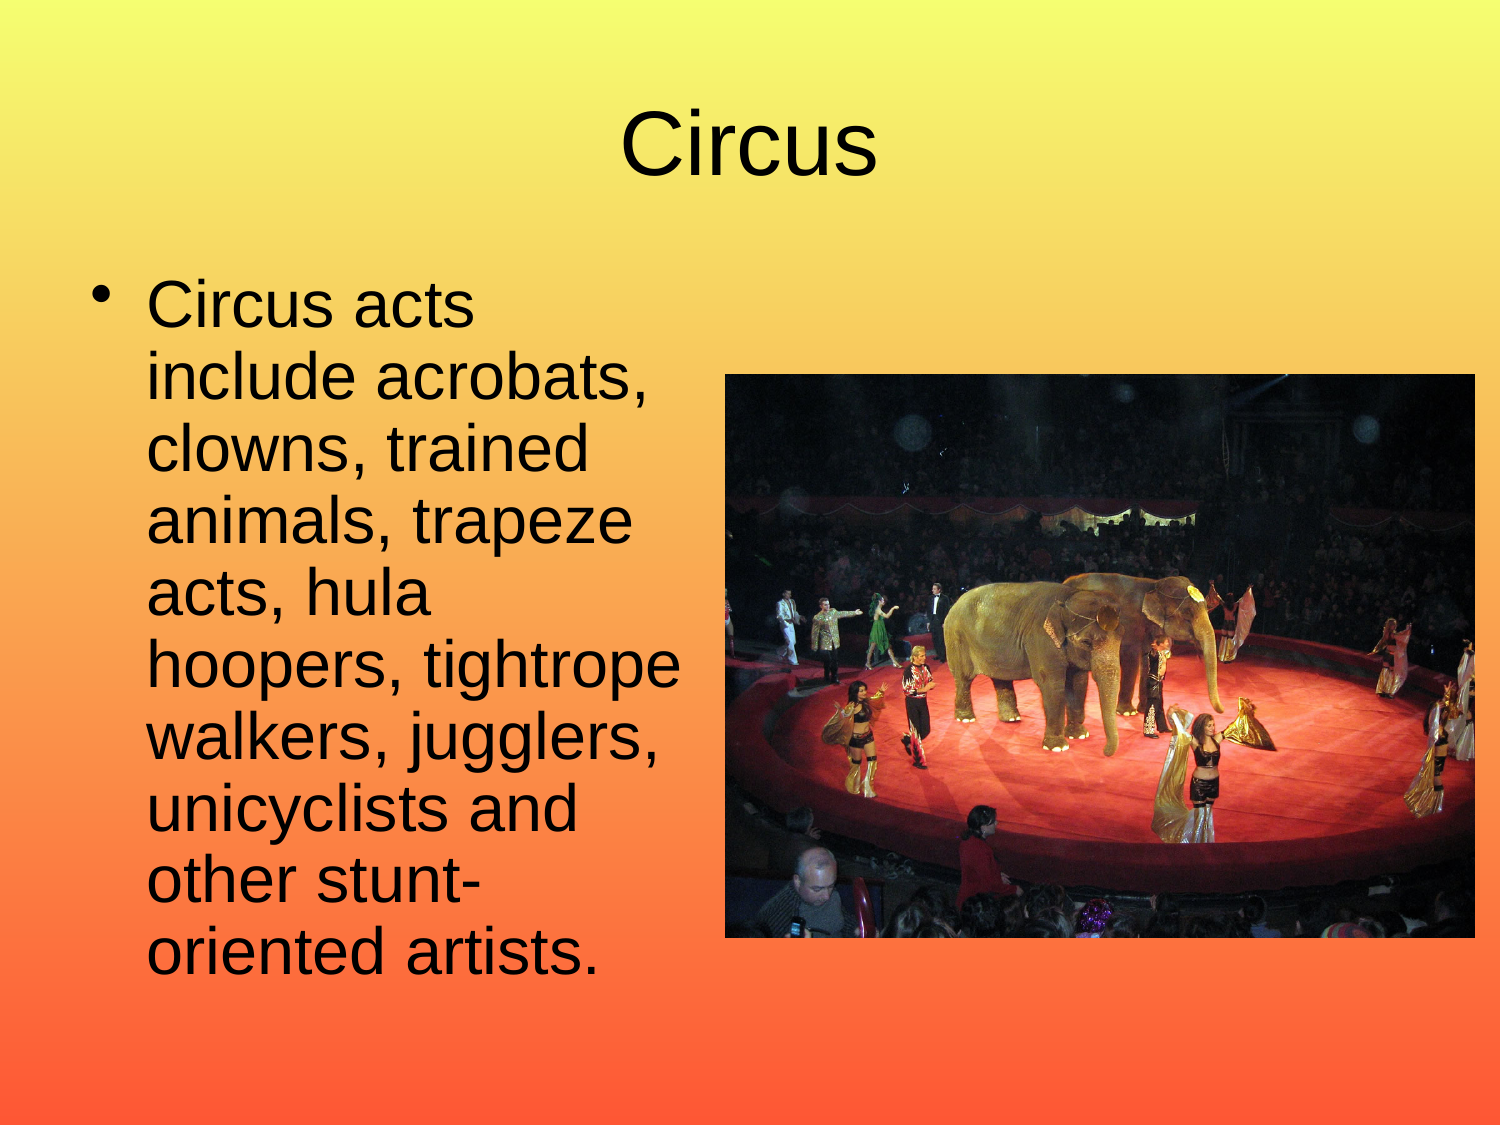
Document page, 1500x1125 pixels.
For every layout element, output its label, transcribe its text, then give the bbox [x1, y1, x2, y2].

picture [725, 374, 1475, 938]
list Circus acts include acrobats, clowns, trained animals, trapeze acts, hula hoopers, tightrope walkers, jugglers, unicyclists and other stunt-oriented artists. [75, 262, 700, 1005]
title Circus [75, 45, 1425, 233]
